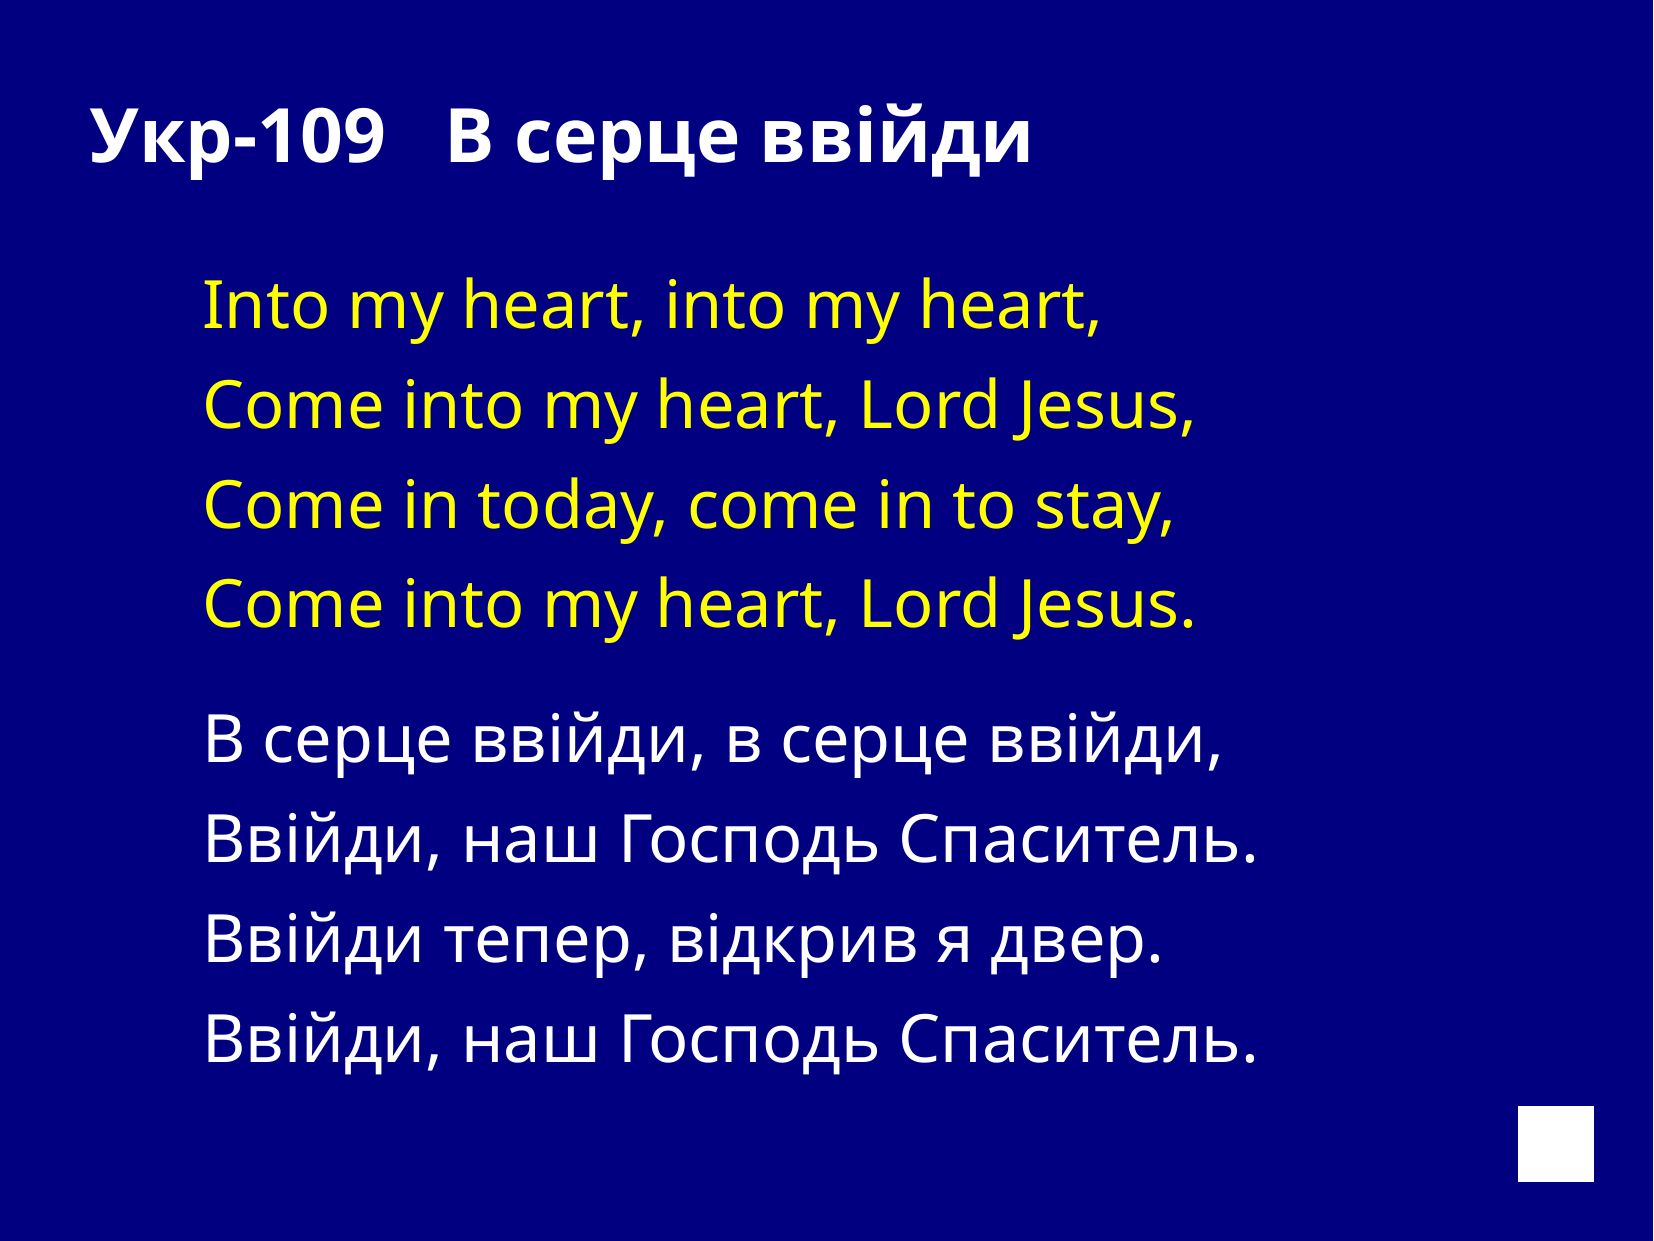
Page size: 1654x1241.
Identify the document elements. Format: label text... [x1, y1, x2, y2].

text_box Into my heart, into my heart, Come into my heart, Lord Jesus, Come in today, come in to stay, Come into my heart, Lord Jesus. [75, 188, 1576, 638]
text_box В серце ввійди, в серце ввійди, Ввійди, наш Господь Спаситель. Ввійди тепер, відкрив я двер. Ввійди, наш Господь Спаситель. [75, 675, 1576, 1163]
text_box Укр-109 В серце ввійди [75, 75, 1576, 188]
text_box [1518, 1106, 1594, 1182]
